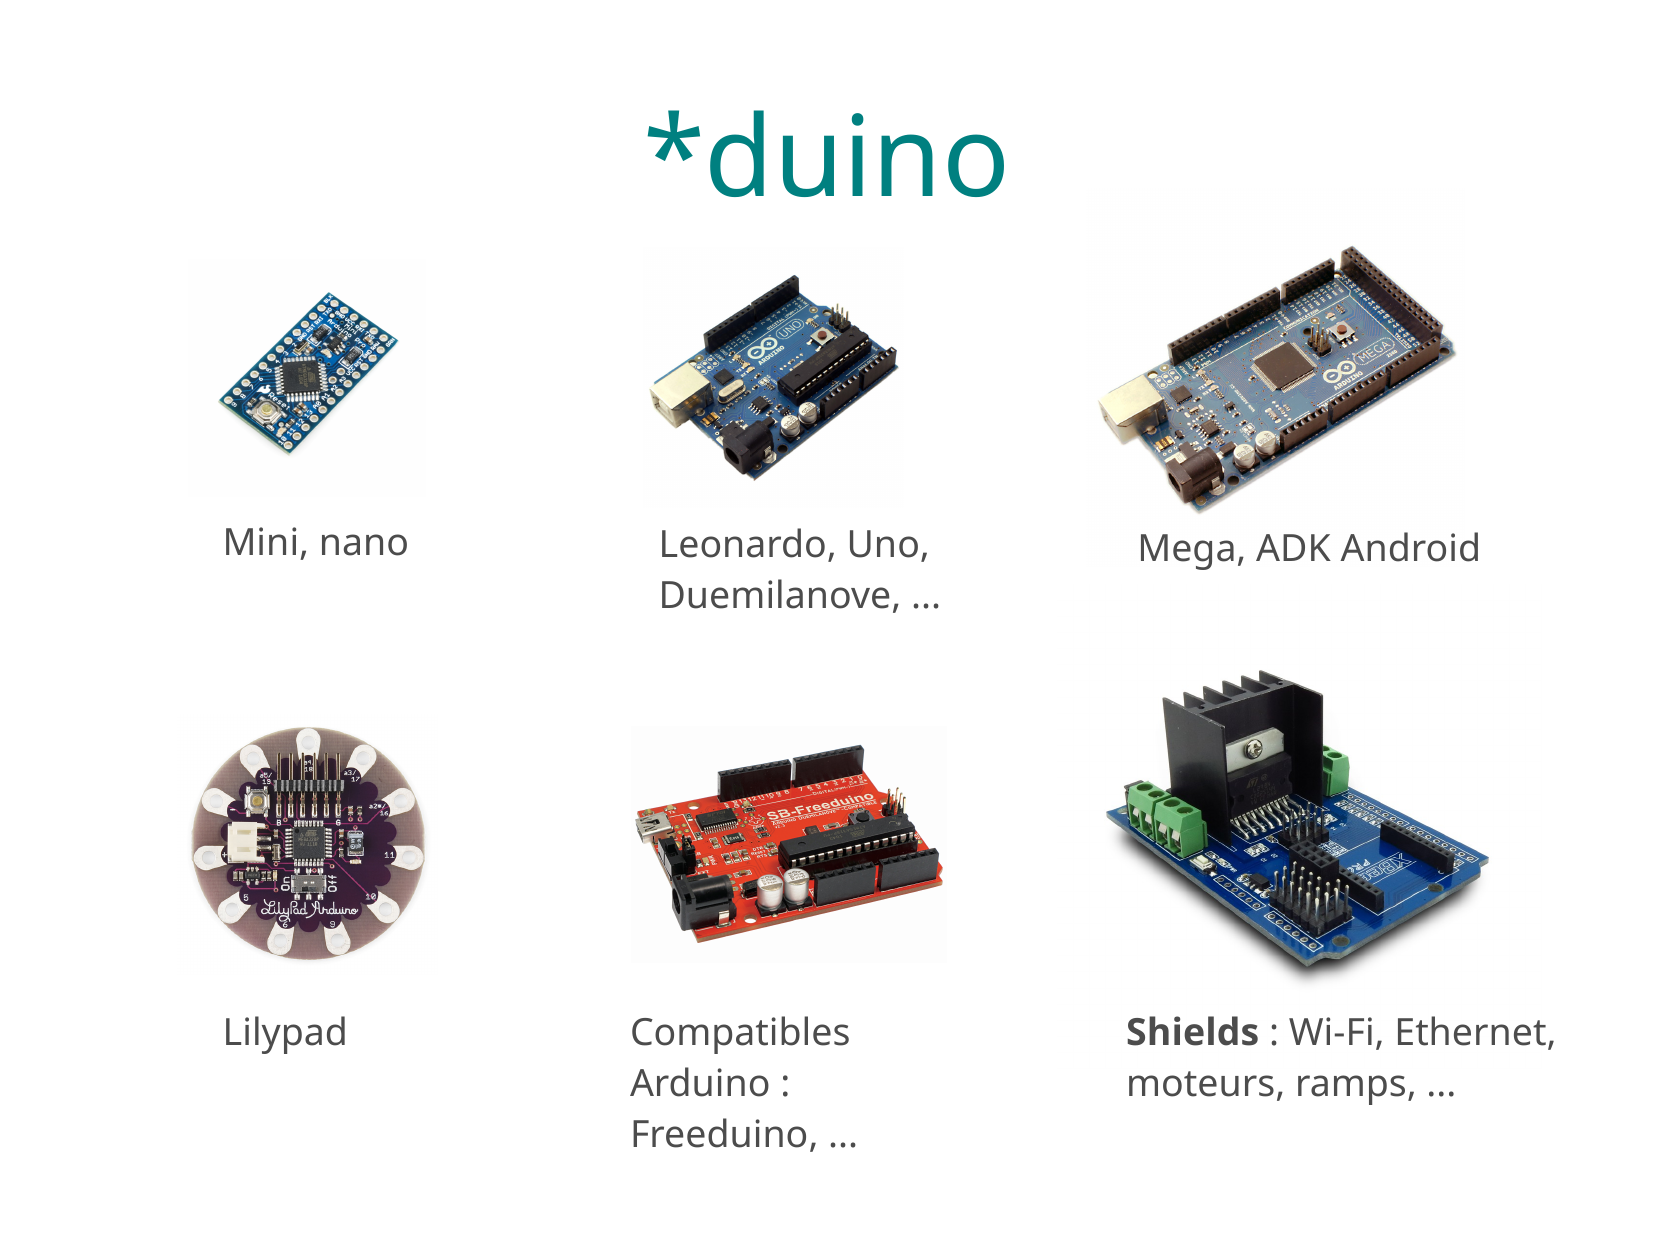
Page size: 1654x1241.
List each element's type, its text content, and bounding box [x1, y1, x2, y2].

picture [1057, 584, 1542, 1069]
picture [188, 259, 426, 497]
text_box Mini, nano [207, 507, 414, 565]
picture [1086, 188, 1465, 567]
picture [631, 726, 947, 963]
text_box Compatibles Arduino : Freeduino, ... [615, 998, 1034, 1098]
picture [177, 714, 438, 975]
picture [643, 247, 904, 508]
text_box Shields : Wi-Fi, Ethernet, moteurs, ramps, ... [1111, 998, 1561, 1098]
text_box Lilypad [207, 998, 359, 1055]
text_box Mega, ADK Android [1122, 513, 1495, 571]
title *duino [82, 49, 1571, 257]
text_box Leonardo, Uno, Duemilanove, ... [643, 510, 943, 609]
